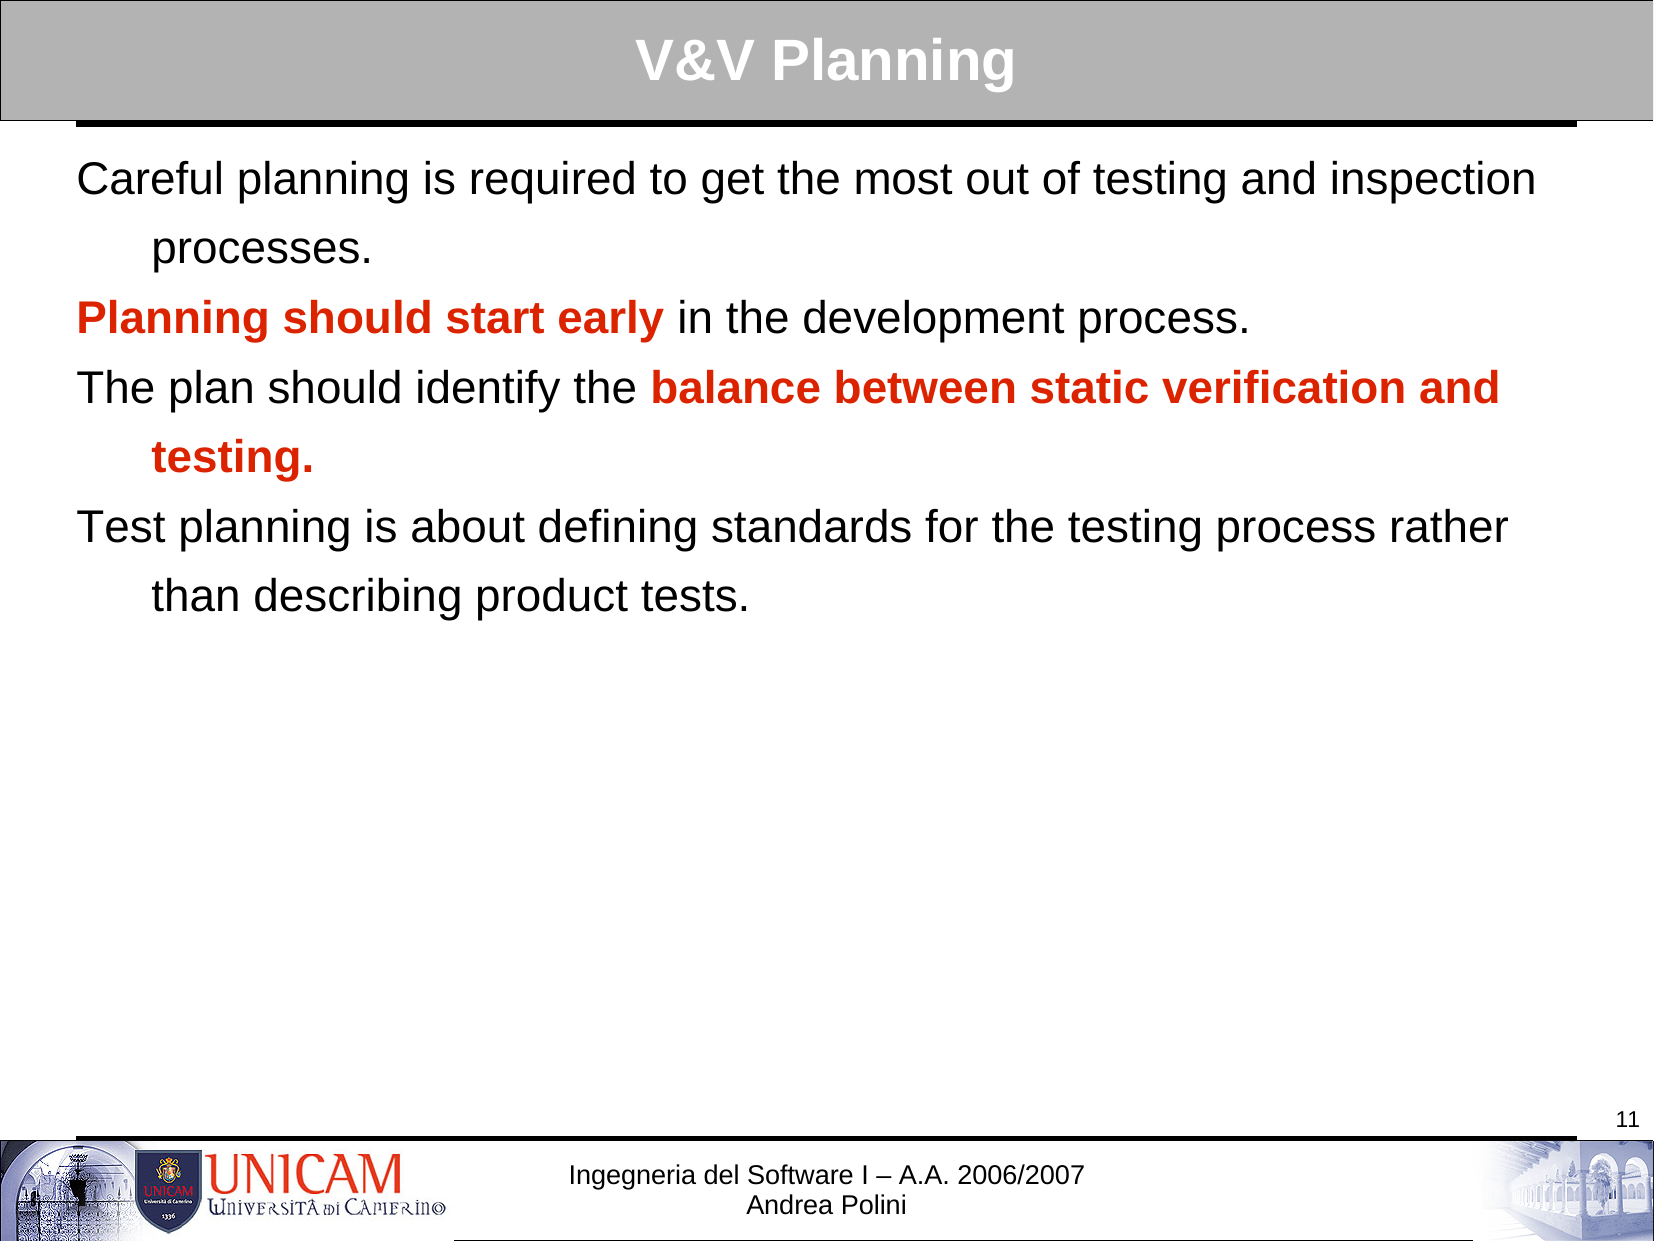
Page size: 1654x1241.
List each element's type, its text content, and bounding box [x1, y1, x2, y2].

list Careful planning is required to get the most out of testing and inspection processes. Planning should start early in the development process. The plan should identify the balance between static verification and testing. Test planning is about defining standards for the testing process rather than describing product tests. [76, 152, 1577, 761]
title V&V Planning [0, 0, 1653, 121]
picture [1473, 1141, 1654, 1241]
picture [0, 1141, 454, 1241]
